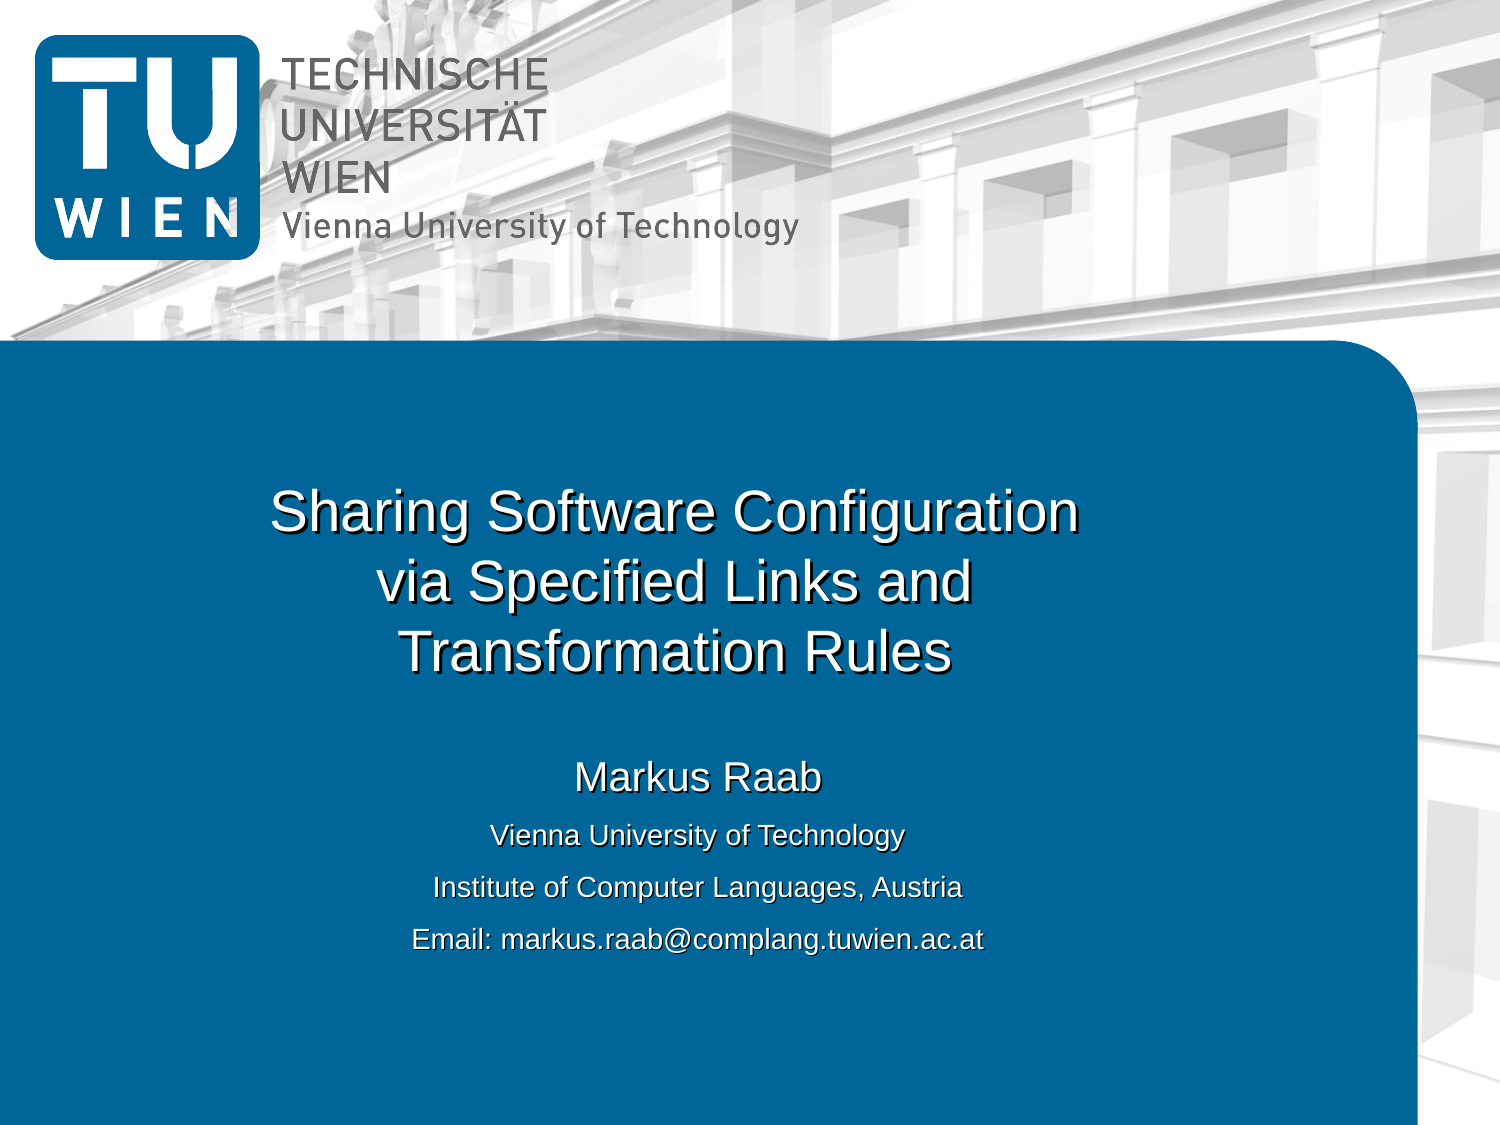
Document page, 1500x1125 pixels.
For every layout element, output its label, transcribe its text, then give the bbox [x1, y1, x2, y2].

title Sharing Software Configuration via Specified Links and Transformation Rules [269, 473, 1278, 814]
subtitle Markus Raab Vienna University of Technology Institute of Computer Languages, Austria Email: markus.raab@complang.tuwien.ac.at [411, 750, 1028, 955]
picture [0, 0, 1500, 1125]
